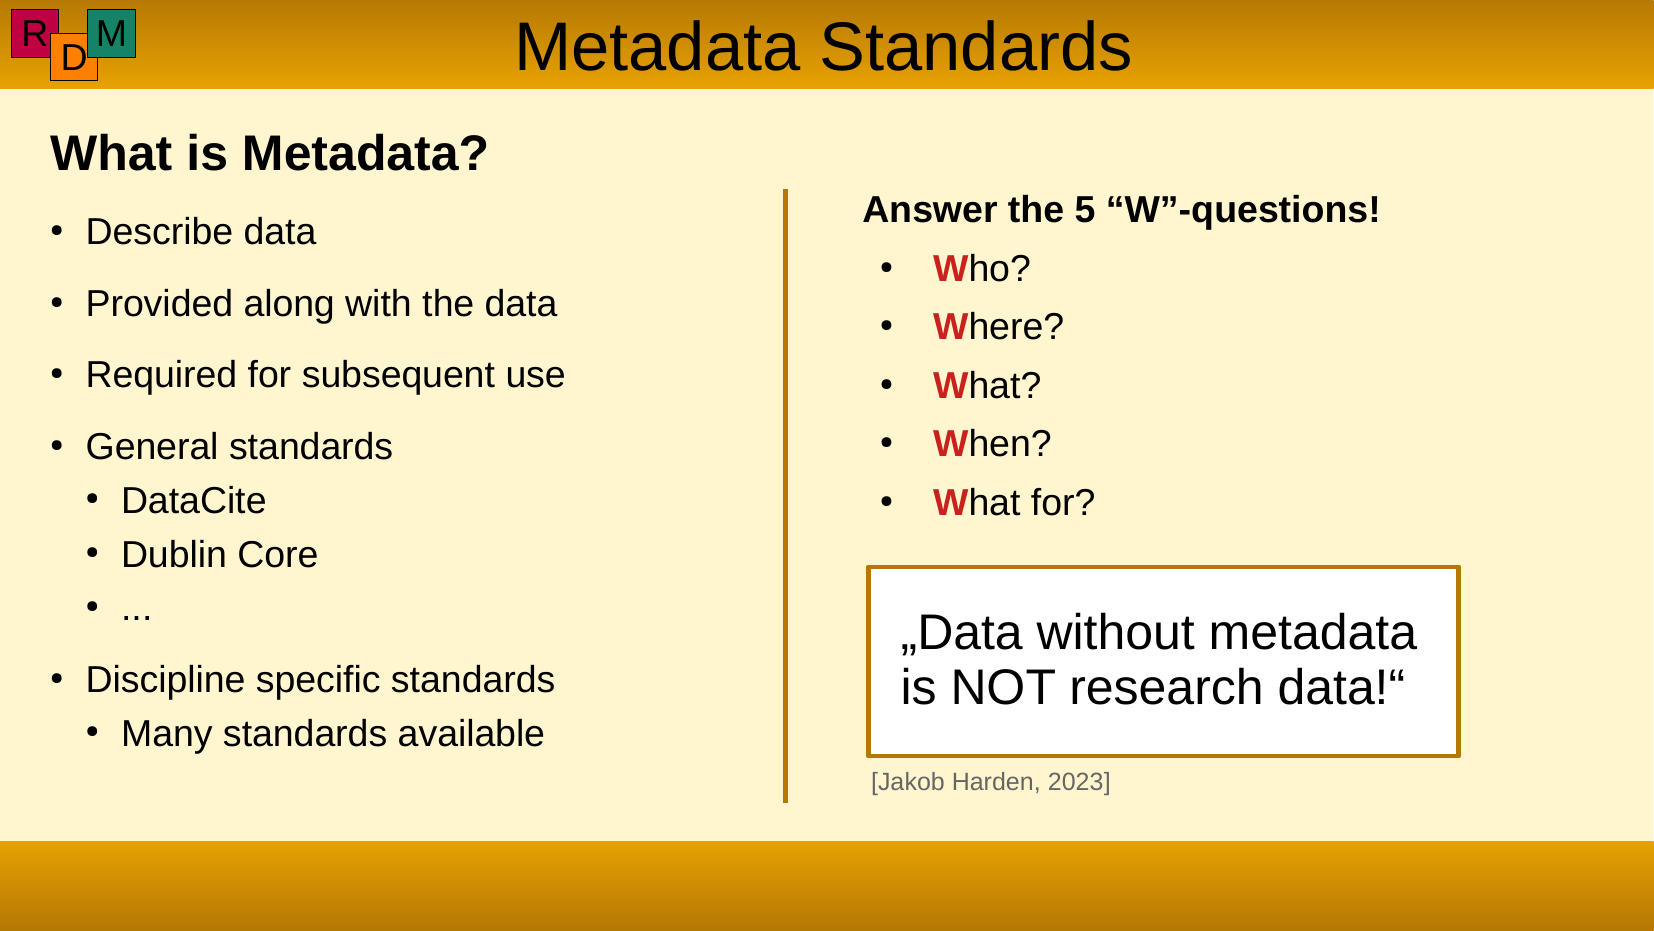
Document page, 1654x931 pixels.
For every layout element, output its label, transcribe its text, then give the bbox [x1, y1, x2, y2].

list Answer the 5 “W”-questions! Who? Where? What? When? What for? [862, 188, 1489, 532]
text_box M [87, 9, 136, 58]
text_box „Data without metadata is NOT research data!“ [885, 596, 1441, 727]
text_box R [11, 9, 59, 58]
title Metadata Standards [33, 7, 1615, 85]
text_box [868, 566, 1459, 756]
text_box [Jakob Harden, 2023] [856, 760, 1127, 804]
text_box D [50, 33, 98, 81]
text_box What is Metadata? Describe data Provided along with the data Required for subsequent use General standards DataCite Dublin Core ... Discipline specific standards Many standards available [35, 118, 709, 768]
